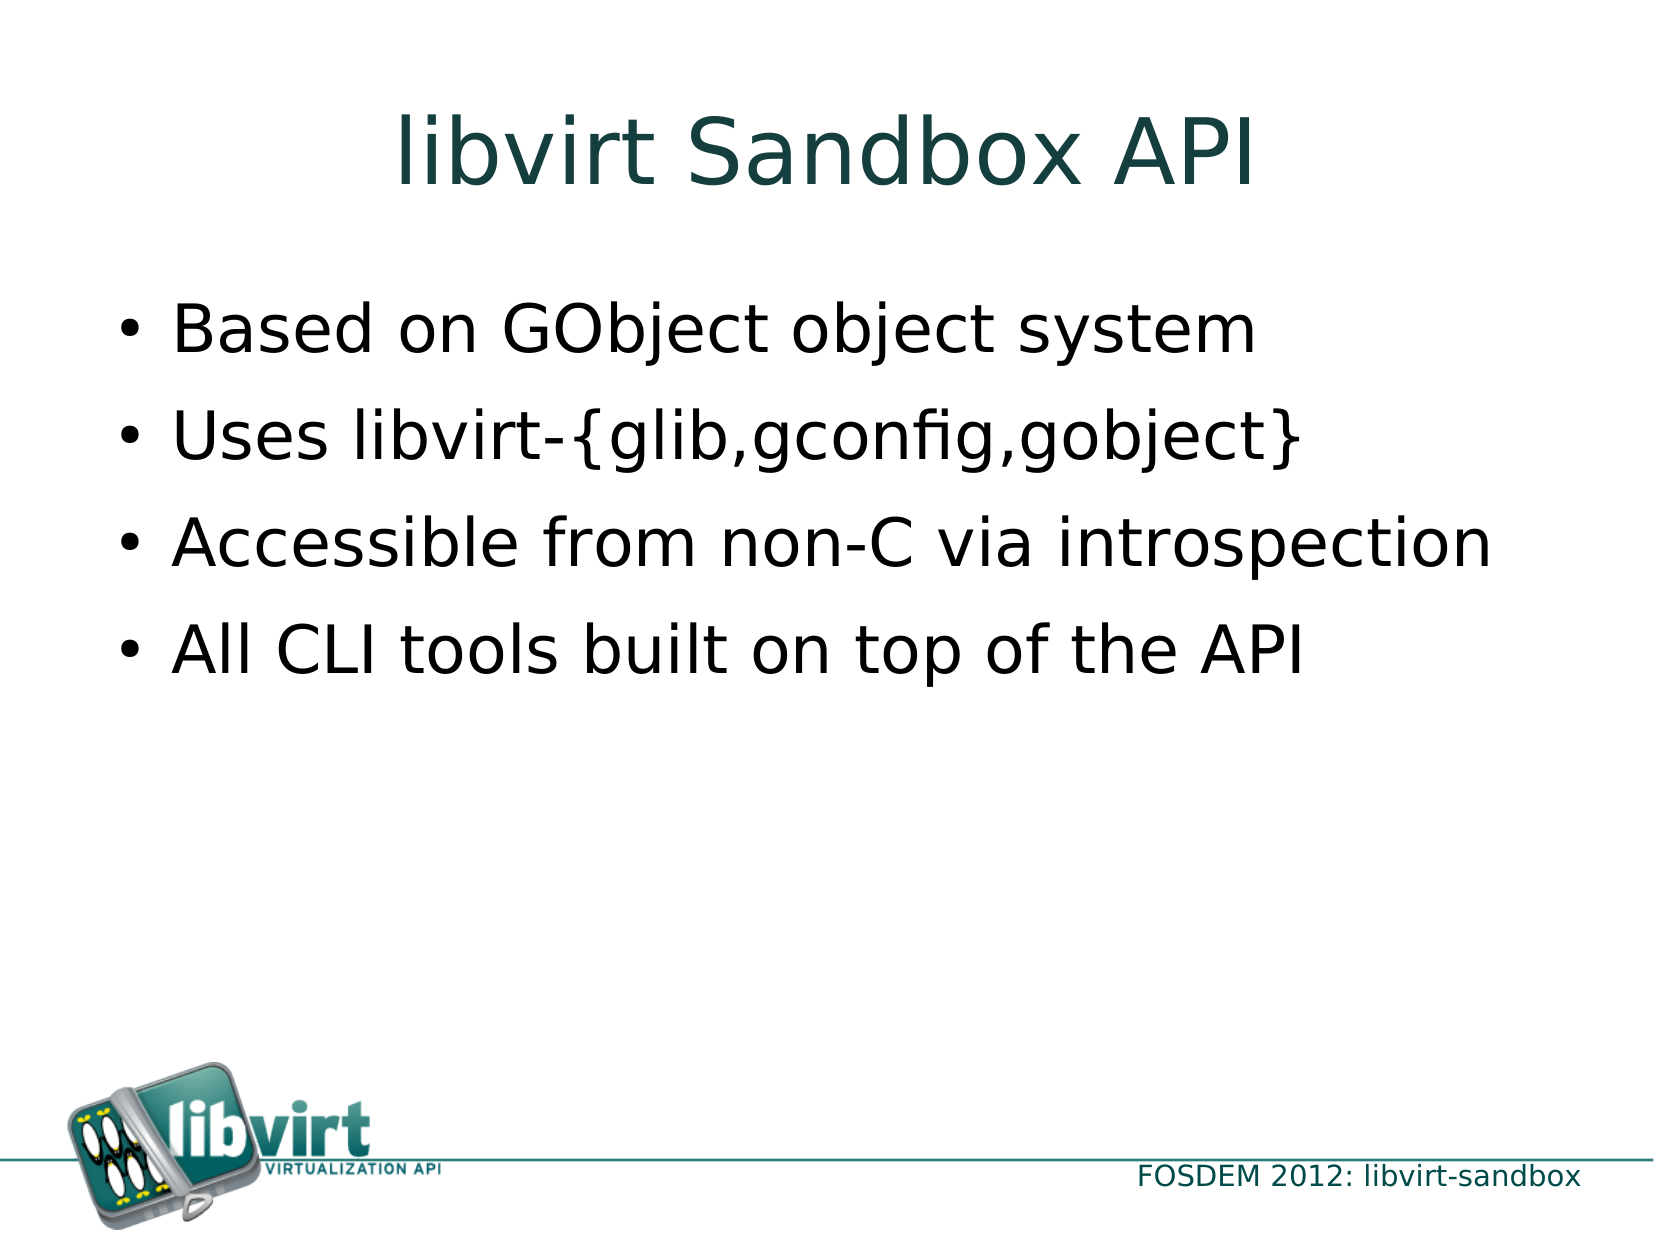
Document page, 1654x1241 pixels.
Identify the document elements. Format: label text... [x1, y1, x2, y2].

text_box FOSDEM 2012: libvirt-sandbox [1122, 1151, 1654, 1211]
list Based on GObject object system Uses libvirt-{glib,gconfig,gobject} Accessible from non-C via introspection All CLI tools built on top of the API [82, 290, 1571, 1062]
picture [0, 1062, 1654, 1230]
title libvirt Sandbox API [82, 49, 1571, 257]
